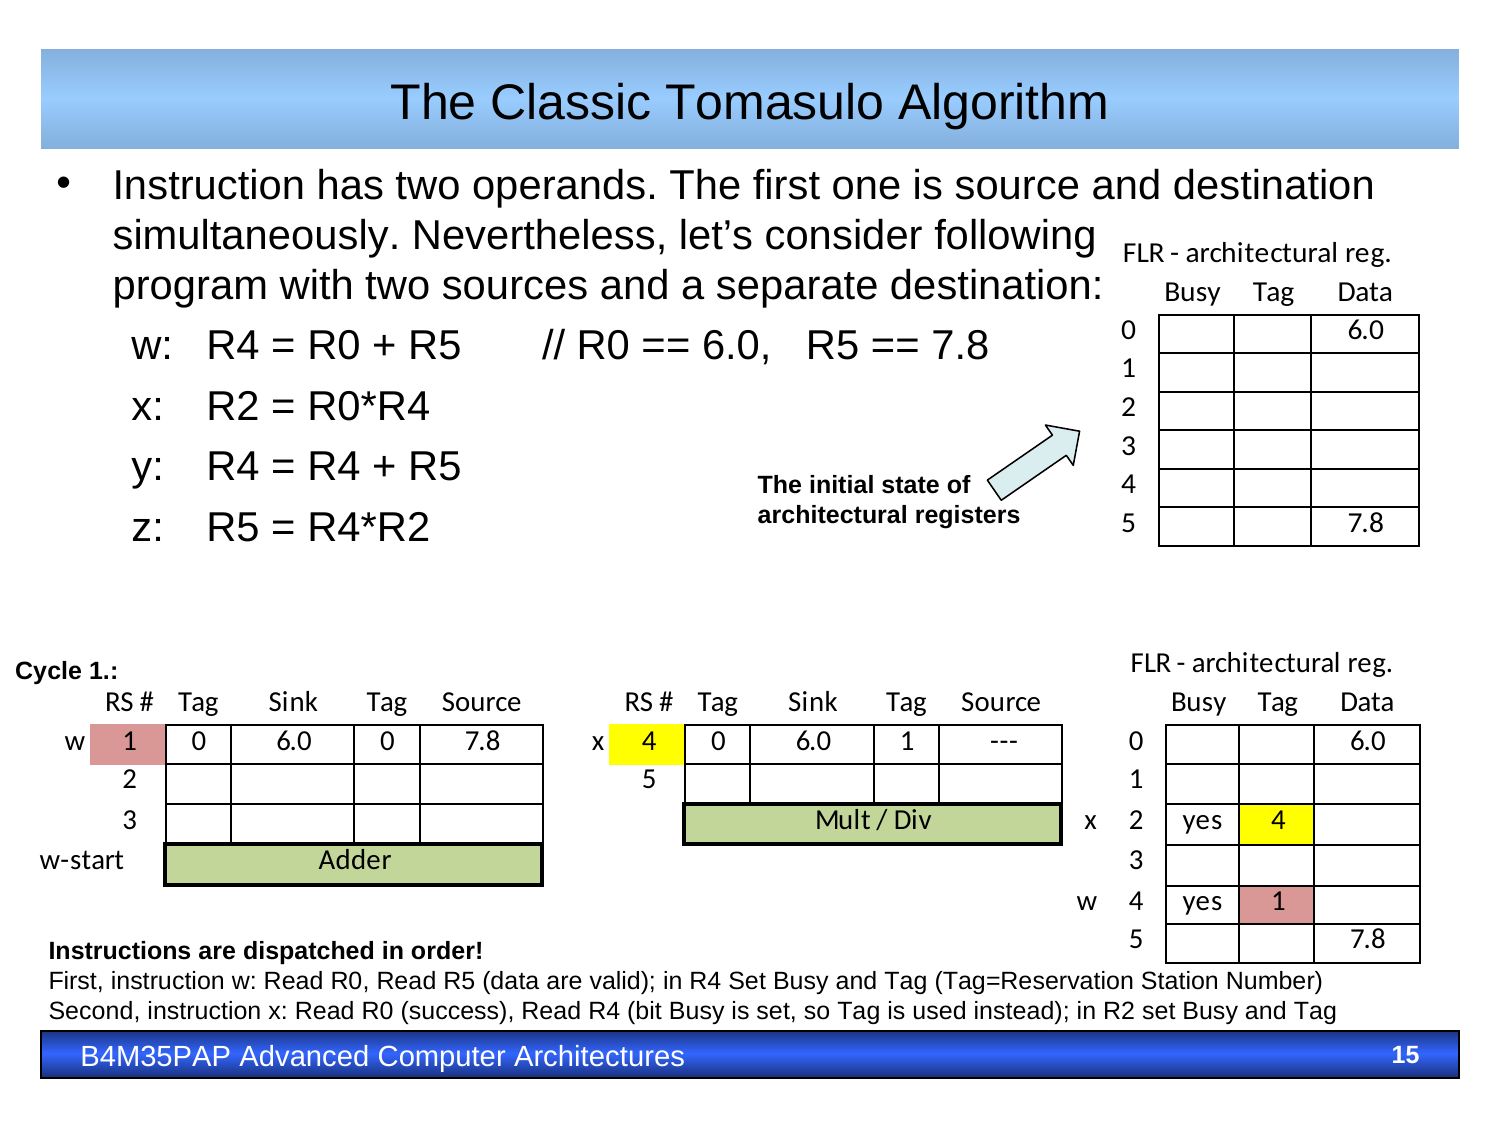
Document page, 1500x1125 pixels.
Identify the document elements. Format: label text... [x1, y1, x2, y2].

text_box [987, 425, 1080, 501]
text_box Instructions are dispatched in order! First, instruction w: Read R0, Read R5 (data are valid); in R4 Set Busy and Tag (Tag=Reservation Station Number) Second, instruction x: Read R0 (success), Read R4 (bit Busy is set, so Tag is used instead); in R2 set Busy and Tag [33, 926, 1500, 1033]
picture [1093, 236, 1454, 586]
text_box Cycle 1.: [0, 647, 134, 693]
picture [33, 647, 1454, 926]
title The Classic Tomasulo Algorithm [41, 49, 1459, 149]
list Instruction has two operands. The first one is source and destination simultaneously. Nevertheless, let’s consider following program with two sources and a separate destination: w: R4 = R0 + R5 // R0 == 6.0, R5 == 7.8 x: R2 = R0*R4 y: R4 = R4 + R5 z: R5 = R4*R2 [41, 149, 1454, 605]
text_box The initial state of architectural registers [742, 460, 1059, 536]
